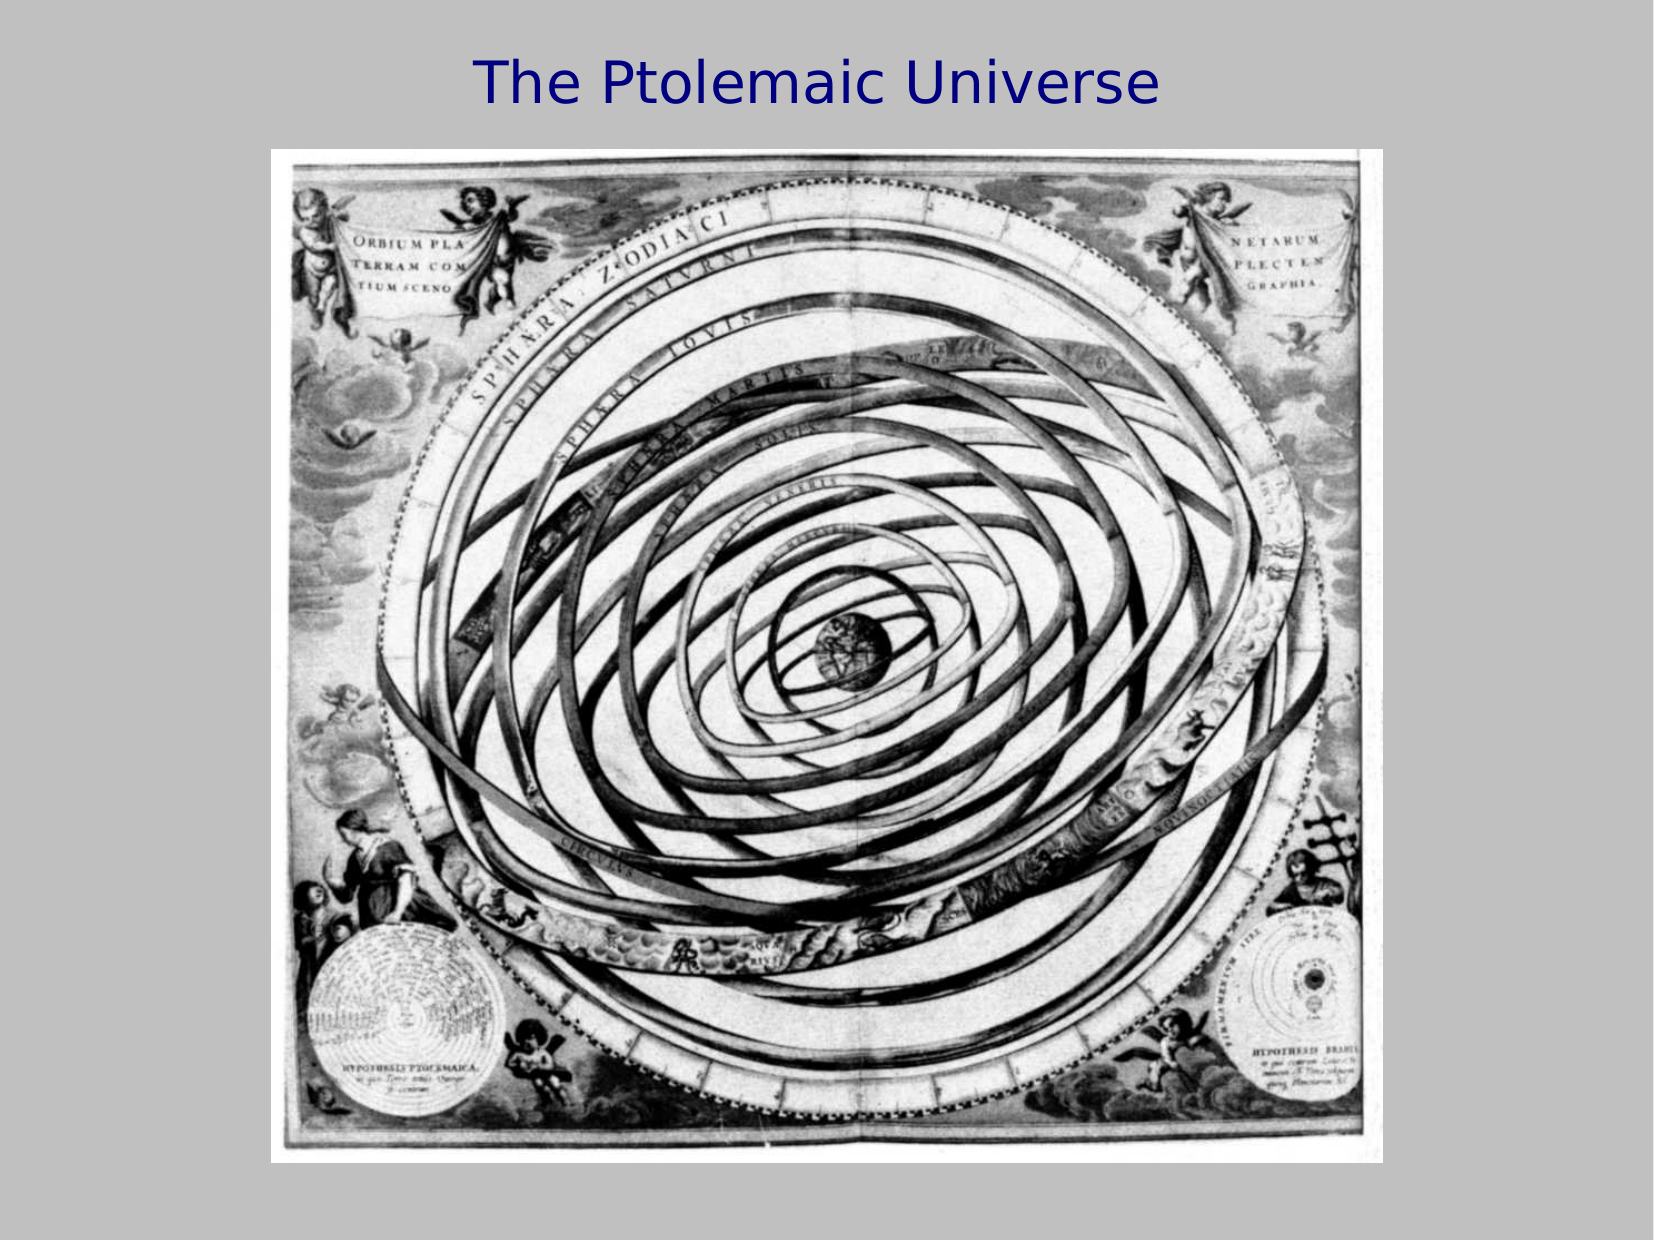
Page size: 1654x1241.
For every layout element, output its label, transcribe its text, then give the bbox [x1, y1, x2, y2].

picture [271, 149, 1383, 1163]
text_box The Ptolemaic Universe [458, 42, 1195, 131]
